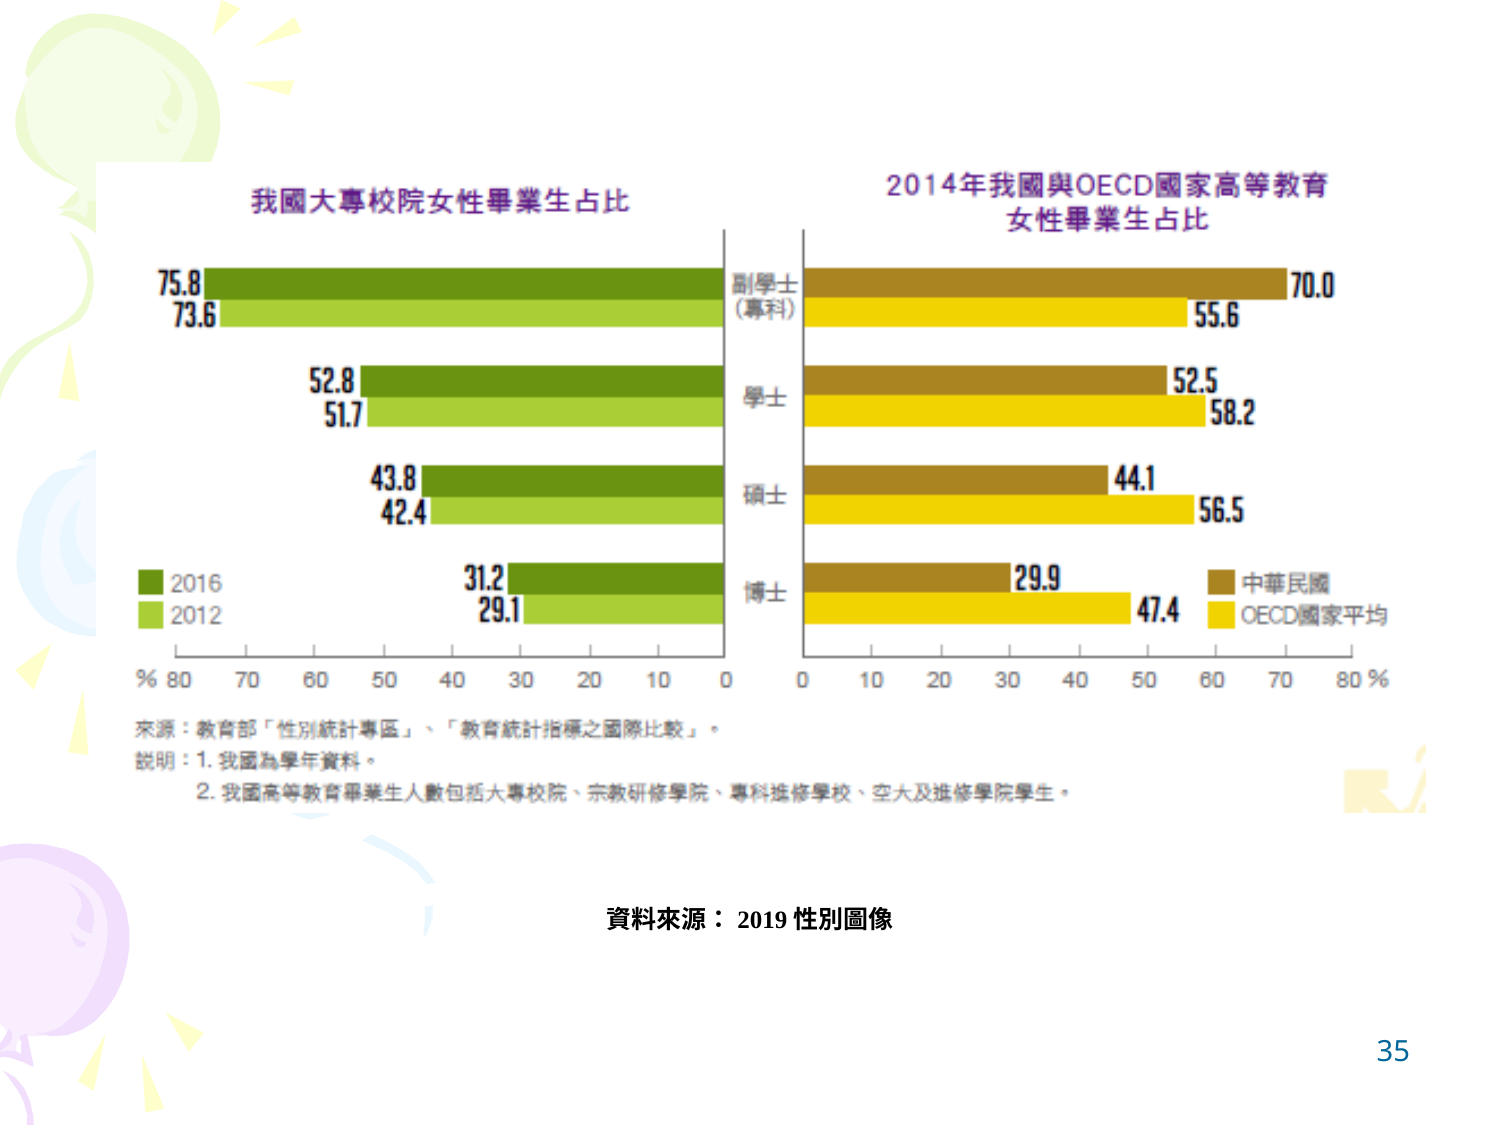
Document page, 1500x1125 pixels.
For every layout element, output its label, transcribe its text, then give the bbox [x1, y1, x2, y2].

text_box 資料來源：2019性別圖像 [395, 895, 1105, 941]
text_box <編號> [1074, 1024, 1426, 1100]
picture [96, 162, 1426, 813]
